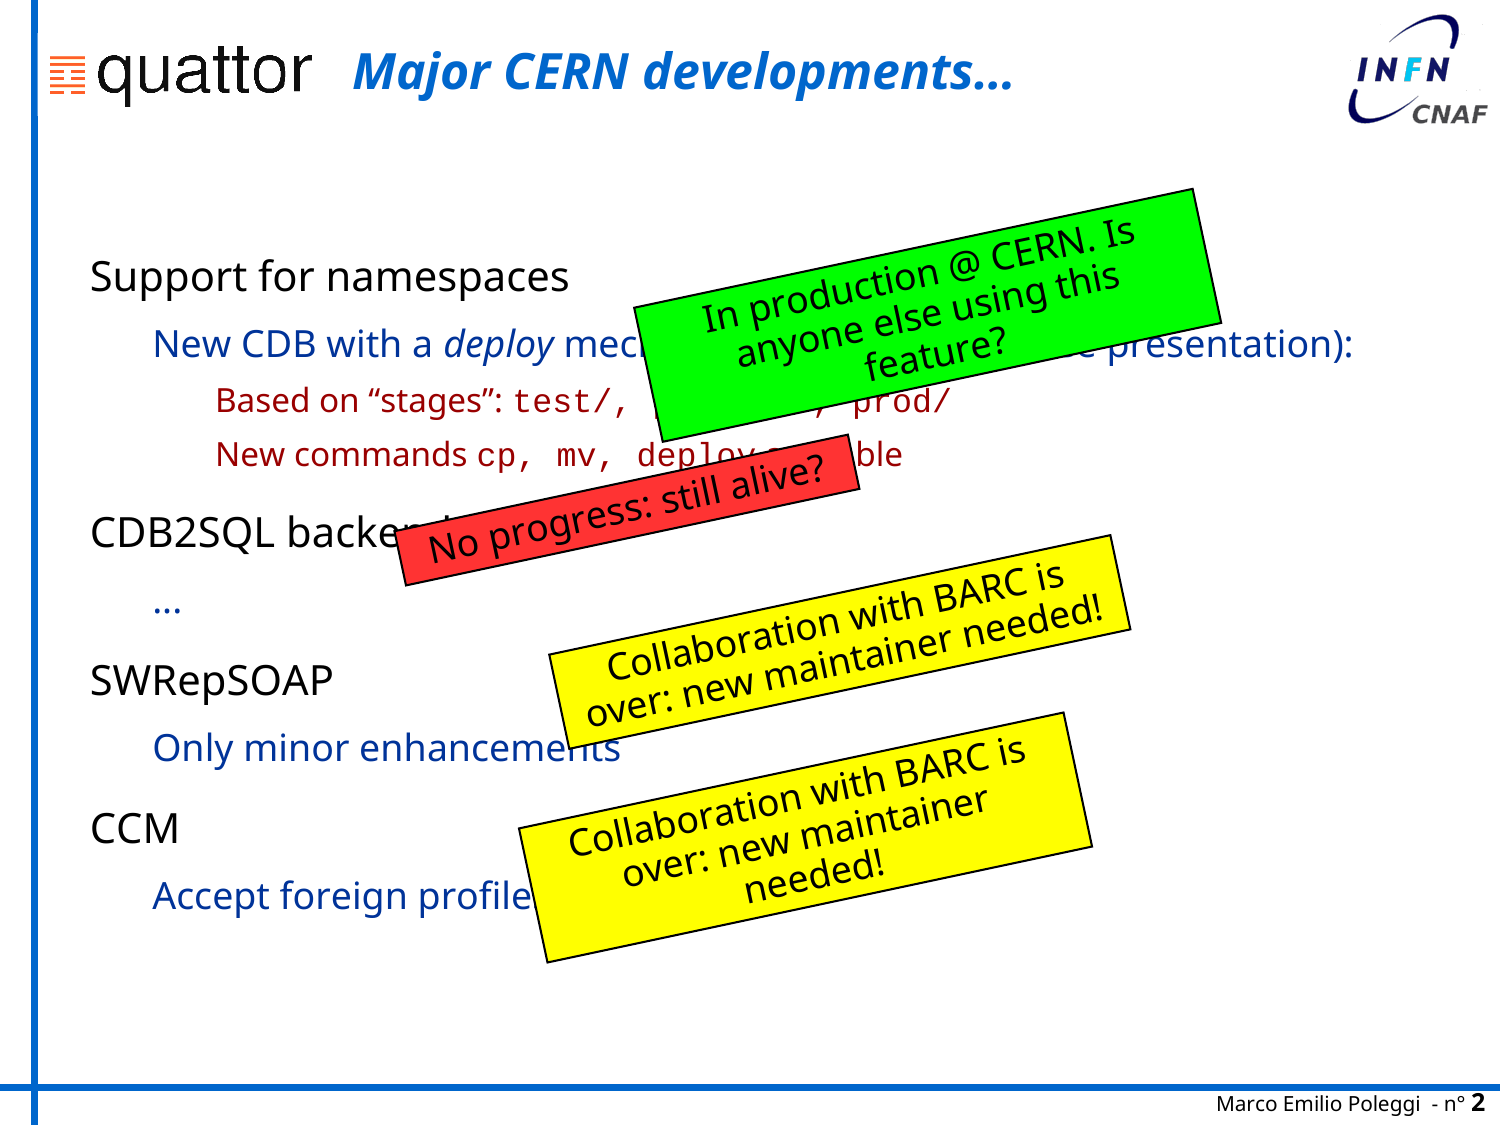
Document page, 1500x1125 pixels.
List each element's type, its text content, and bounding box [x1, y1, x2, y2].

title Major CERN developments… [337, 35, 1381, 112]
text_box In production @ CERN. Is anyone else using this feature? [634, 188, 1222, 442]
list Support for namespaces New CDB with a deploy mechanism under testing (see presentation): Based on “stages”: test/, preprod/, prod/ New commands cp, mv, deploy available CDB2SQL backend ... SWRepSOAP Only minor enhancements CCM Accept foreign profiles [74, 156, 1461, 1057]
picture [1347, 13, 1489, 125]
text_box Collaboration with BARC is over: new maintainer needed! [518, 712, 1093, 963]
text_box No progress: still alive? [394, 434, 860, 586]
text_box Collaboration with BARC is over: new maintainer needed! [549, 535, 1131, 749]
